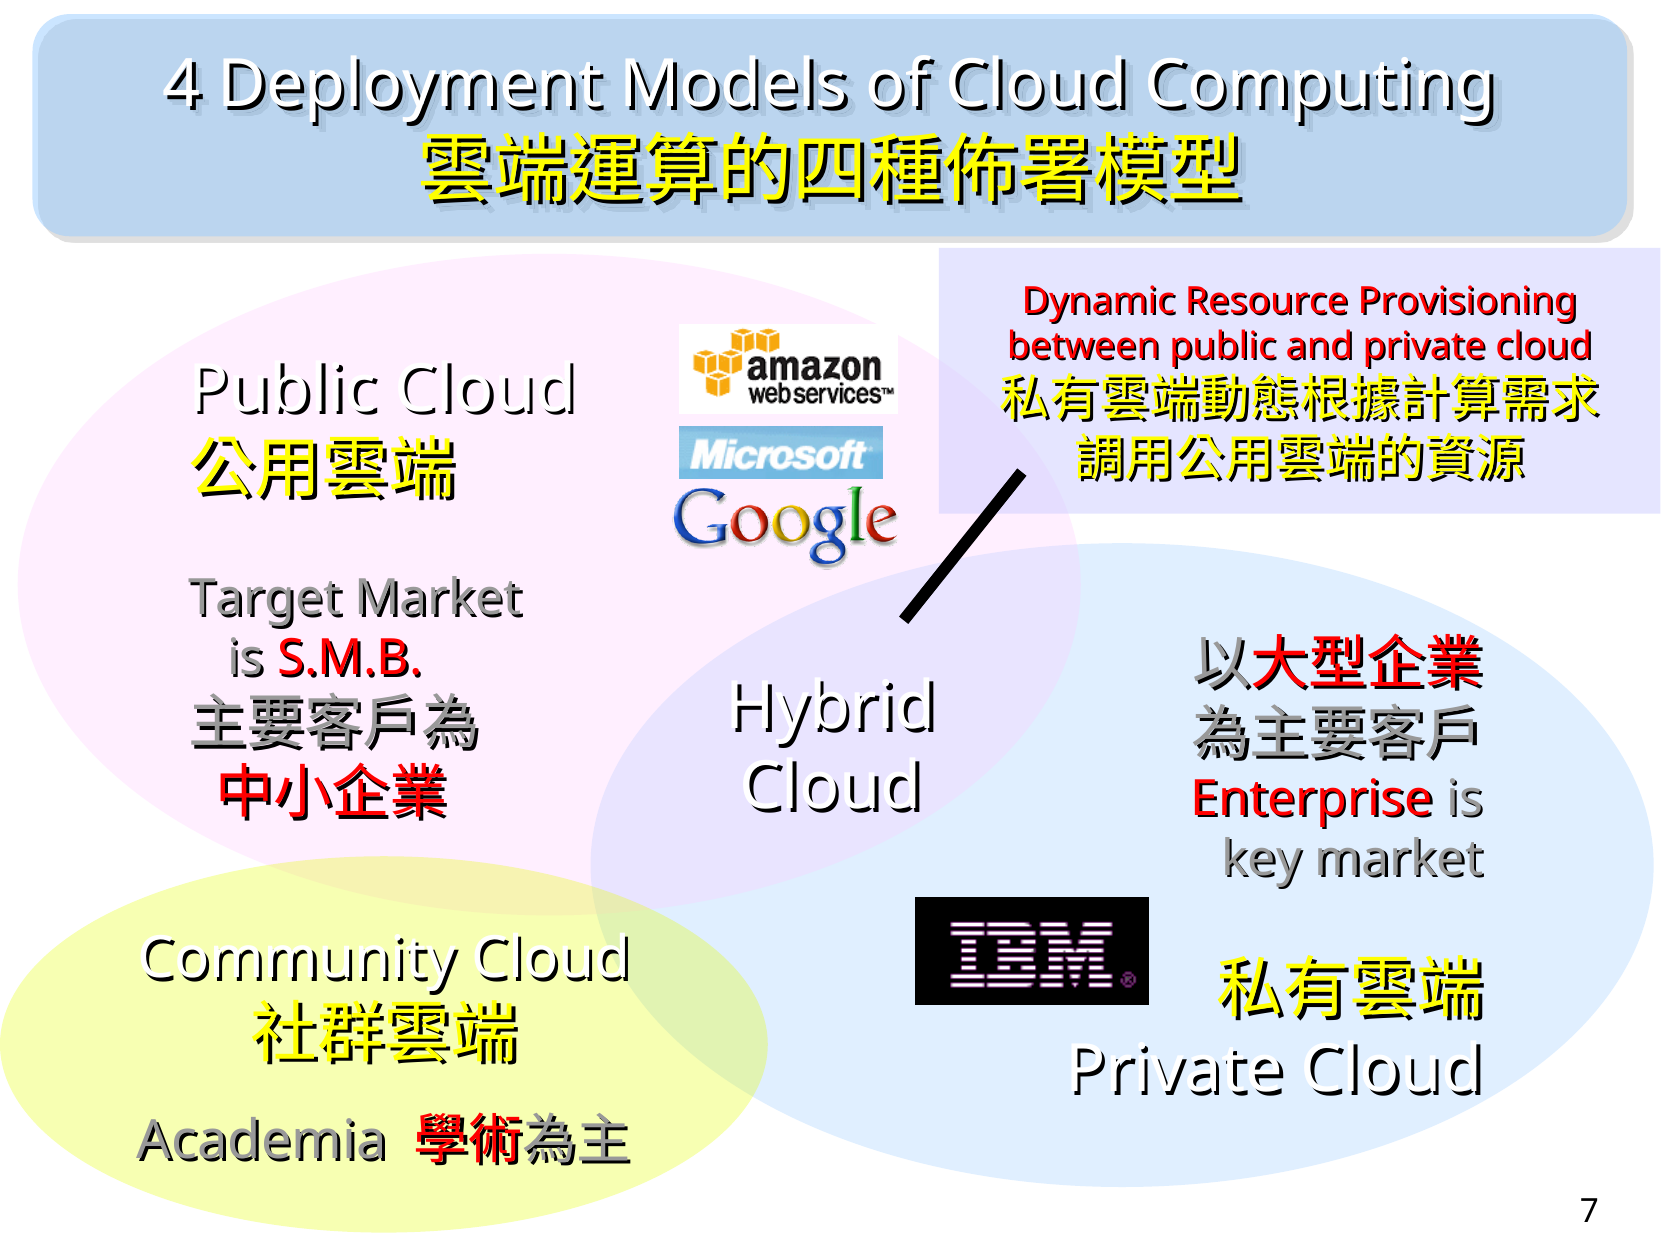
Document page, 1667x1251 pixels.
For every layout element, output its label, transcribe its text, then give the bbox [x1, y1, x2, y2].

text_box 以大型企業 為主要客戶 Enterprise is key market 私有雲端 Private Cloud [653, 543, 1654, 1188]
picture [915, 897, 1149, 1005]
text_box Public Cloud 公用雲端 Target Market is S.M.B. 主要客戶為 中小企業 [17, 253, 1081, 909]
picture [679, 324, 898, 414]
text_box Dynamic Resource Provisioning between public and private cloud 私有雲端動態根據計算需求 調用公用雲端的資源 [938, 247, 1661, 514]
text_box Hybrid Cloud [569, 654, 1093, 830]
picture [679, 426, 883, 479]
text_box Community Cloud 社群雲端 Academia 學術為主 [0, 856, 768, 1233]
picture [667, 484, 904, 571]
text_box 4 Deployment Models of Cloud Computing 雲端運算的四種佈署模型 [32, 14, 1628, 237]
